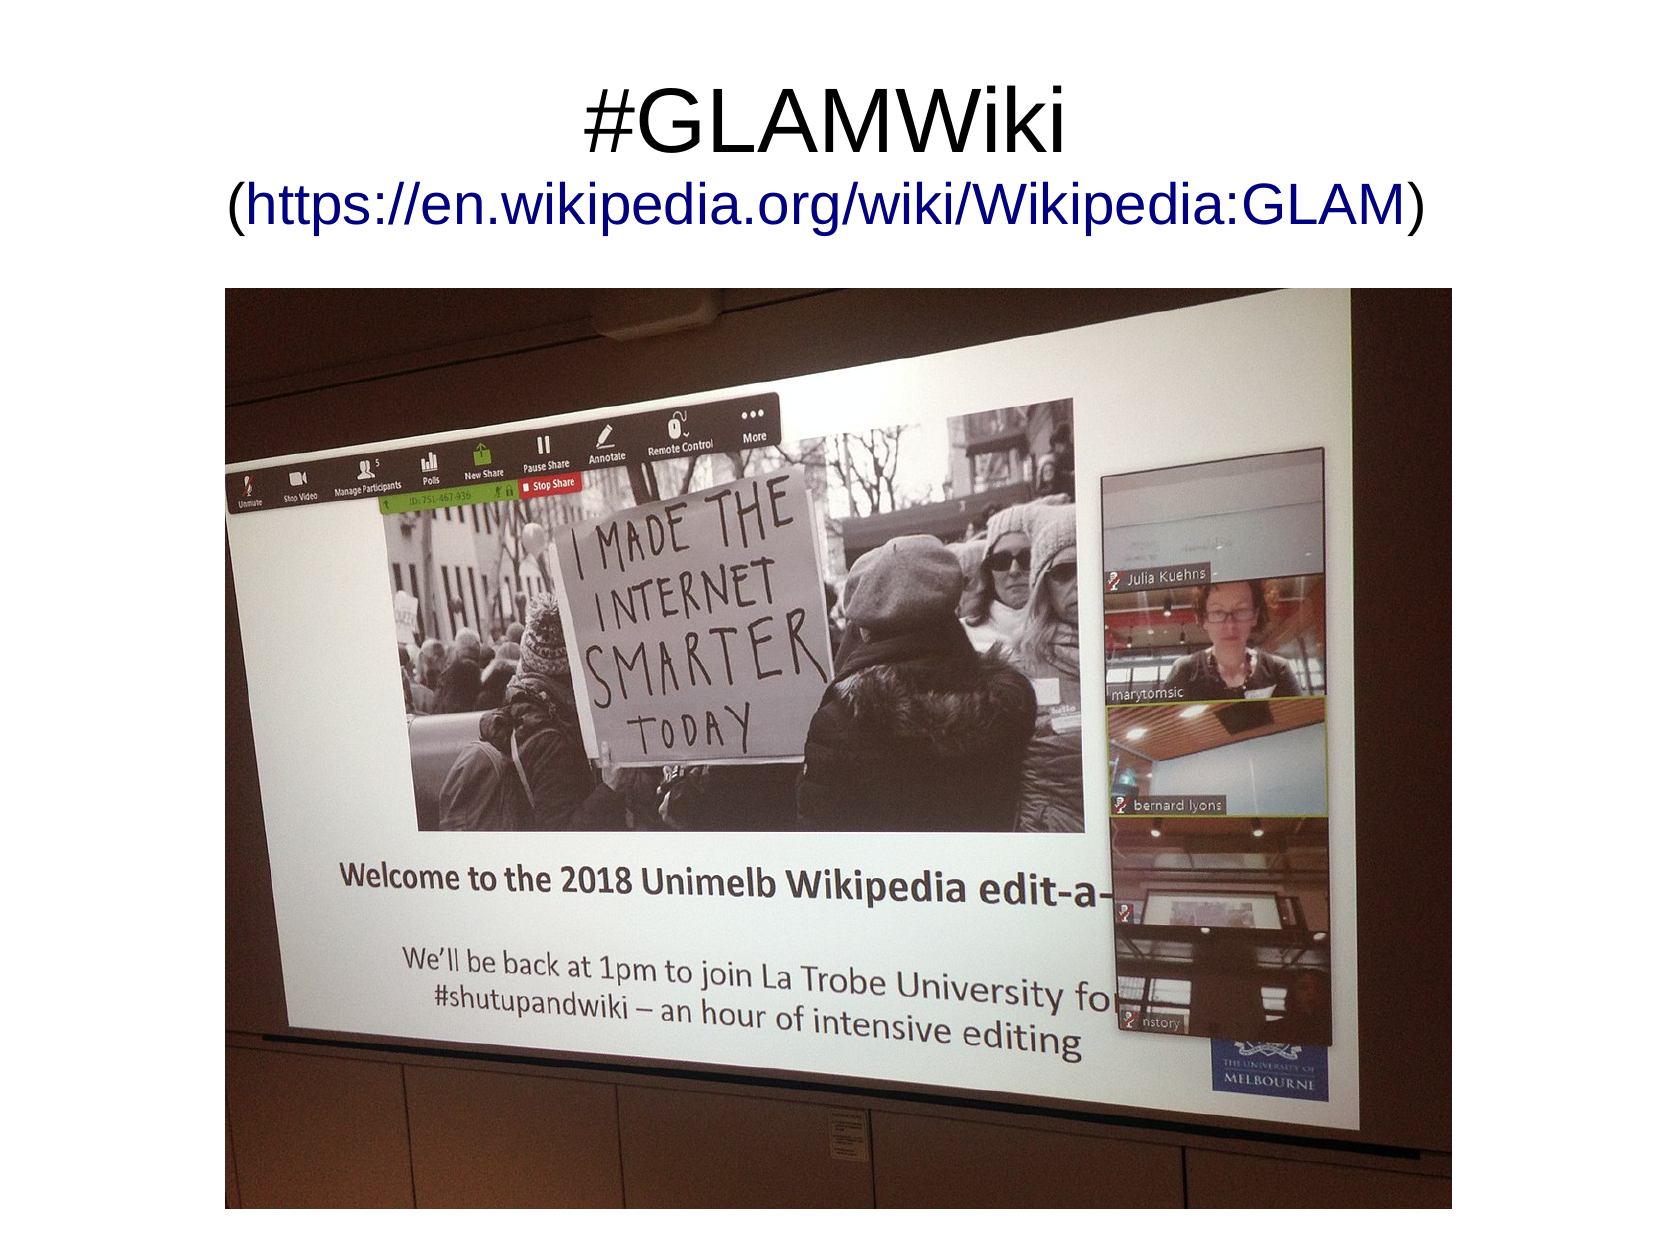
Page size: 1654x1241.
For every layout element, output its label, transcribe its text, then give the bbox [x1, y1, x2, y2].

picture [225, 288, 1452, 1209]
title #GLAMWiki (https://en.wikipedia.org/wiki/Wikipedia:GLAM) [82, 49, 1571, 257]
